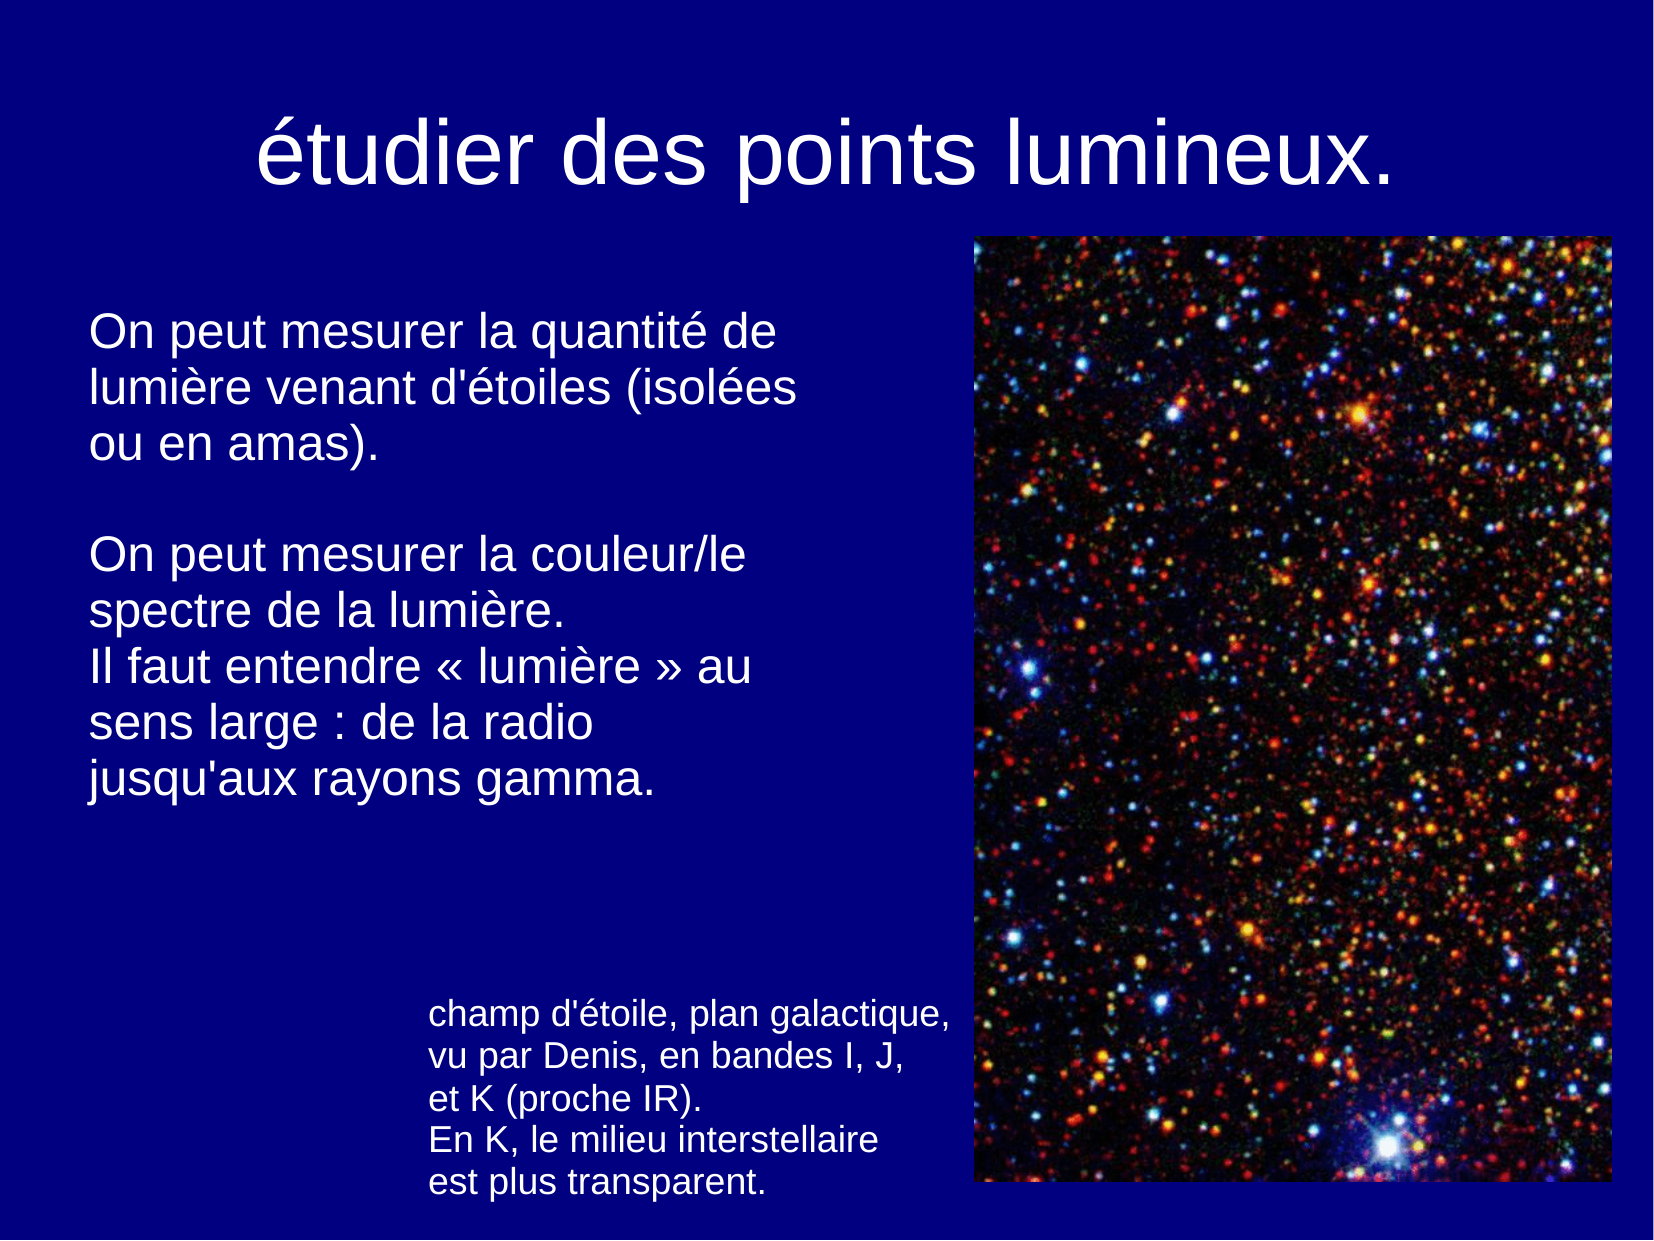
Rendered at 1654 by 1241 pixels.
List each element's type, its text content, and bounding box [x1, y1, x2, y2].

picture [974, 236, 1612, 1182]
text_box champ d'étoile, plan galactique, vu par Denis, en bandes I, J, et K (proche IR). En K, le milieu interstellaire est plus transparent. [413, 985, 966, 1211]
subtitle On peut mesurer la quantité de lumière venant d'étoiles (isolées ou en amas). On peut mesurer la couleur/le spectre de la lumière. Il faut entendre « lumière » au sens large : de la radio jusqu'aux rayons gamma. [88, 279, 804, 886]
title étudier des points lumineux. [82, 49, 1571, 257]
